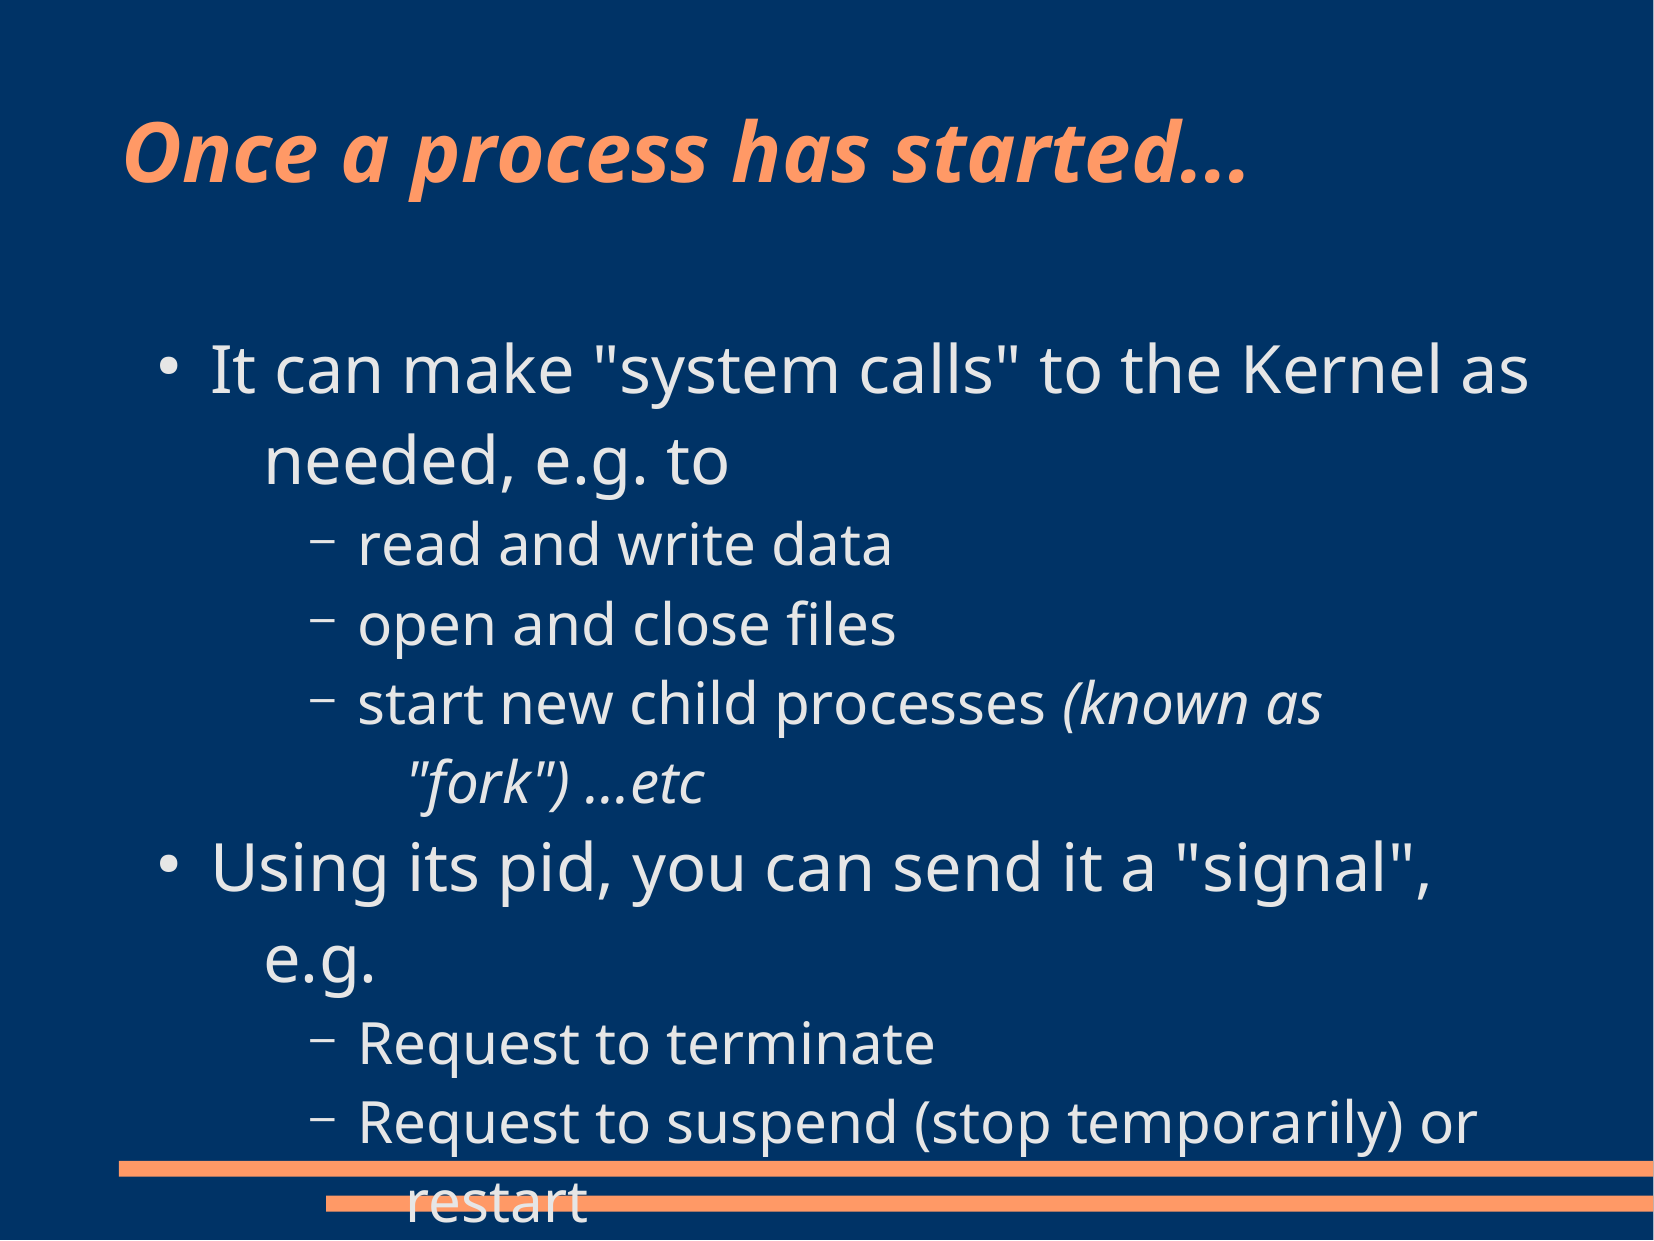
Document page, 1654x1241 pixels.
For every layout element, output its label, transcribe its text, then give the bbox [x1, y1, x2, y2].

list It can make "system calls" to the Kernel as needed, e.g. to read and write data open and close files start new child processes (known as "fork") ...etc Using its pid, you can send it a "signal", e.g. Request to terminate Request to suspend (stop temporarily) or restart Certain system events also send signals When it ends, returns 'exit code' (0-127) to parent (the process which started it) [121, 322, 1561, 1164]
title Once a process has started... [121, 46, 1534, 254]
